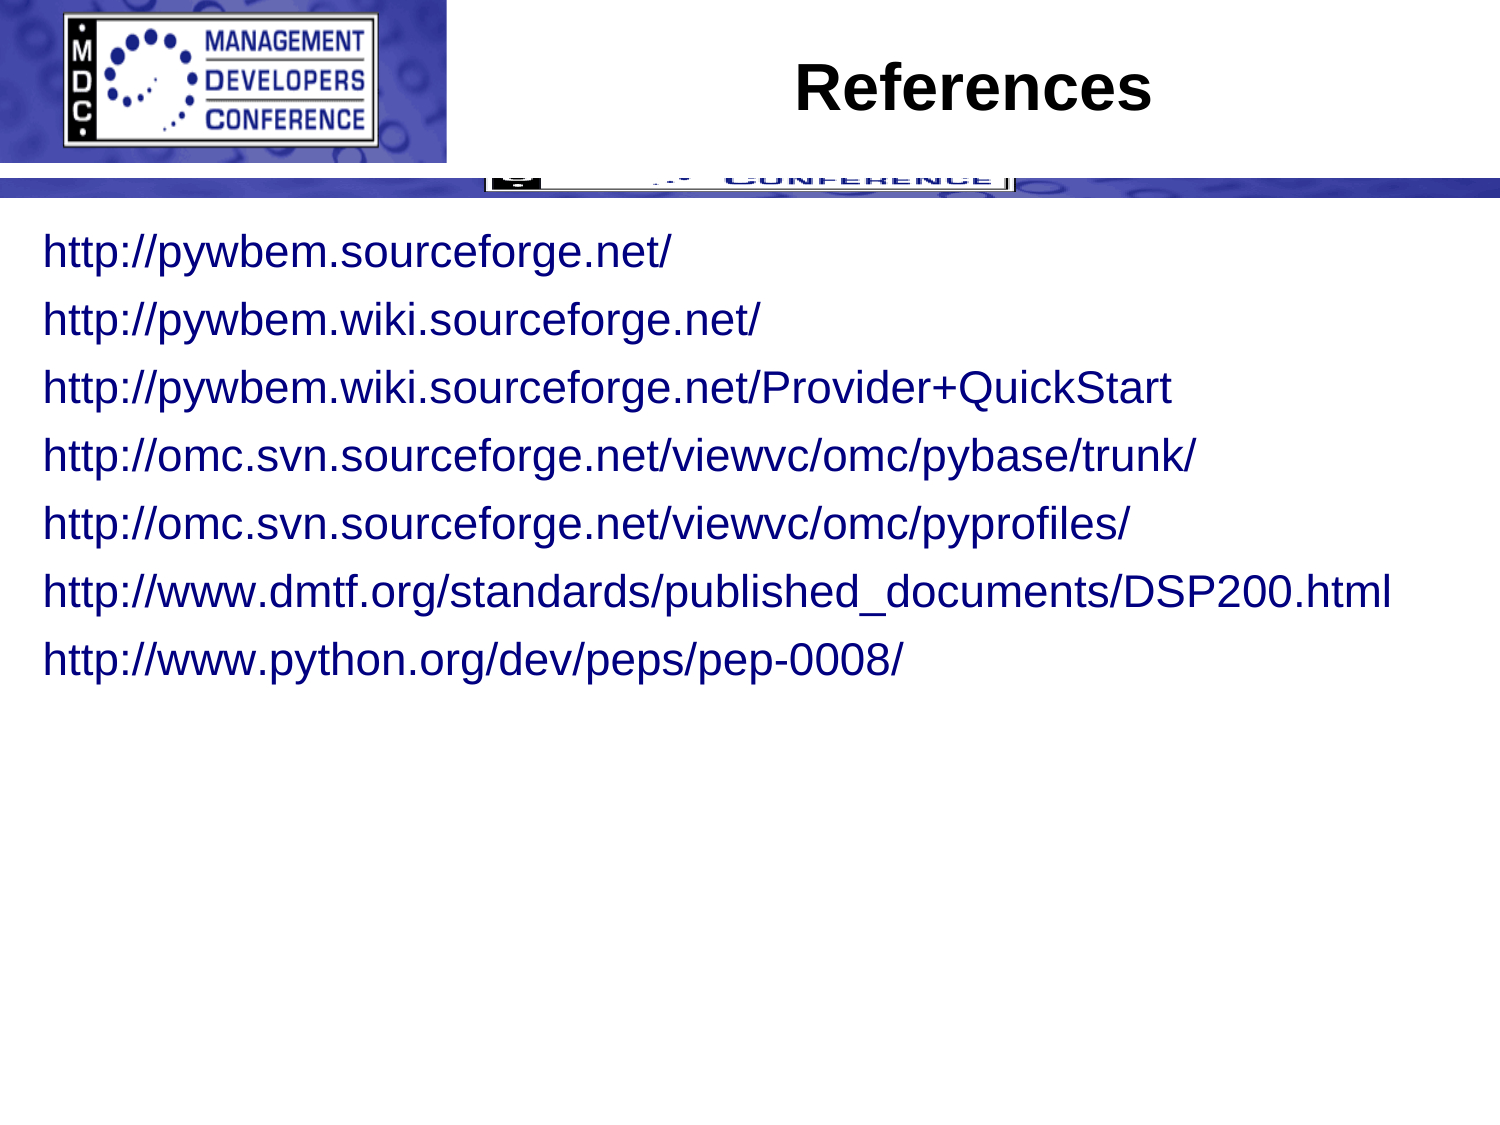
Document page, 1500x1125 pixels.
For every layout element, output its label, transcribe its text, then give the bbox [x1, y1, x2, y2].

picture [0, 178, 1500, 198]
list http://pywbem.sourceforge.net/ http://pywbem.wiki.sourceforge.net/ http://pywbem.wiki.sourceforge.net/Provider+QuickStart http://omc.svn.sourceforge.net/viewvc/omc/pybase/trunk/ http://omc.svn.sourceforge.net/viewvc/omc/pyprofiles/ http://www.dmtf.org/standards/published_documents/DSP200.html http://www.python.org/dev/peps/pep-0008/ [42, 226, 1433, 1067]
picture [0, 0, 447, 163]
title References [447, 7, 1500, 169]
